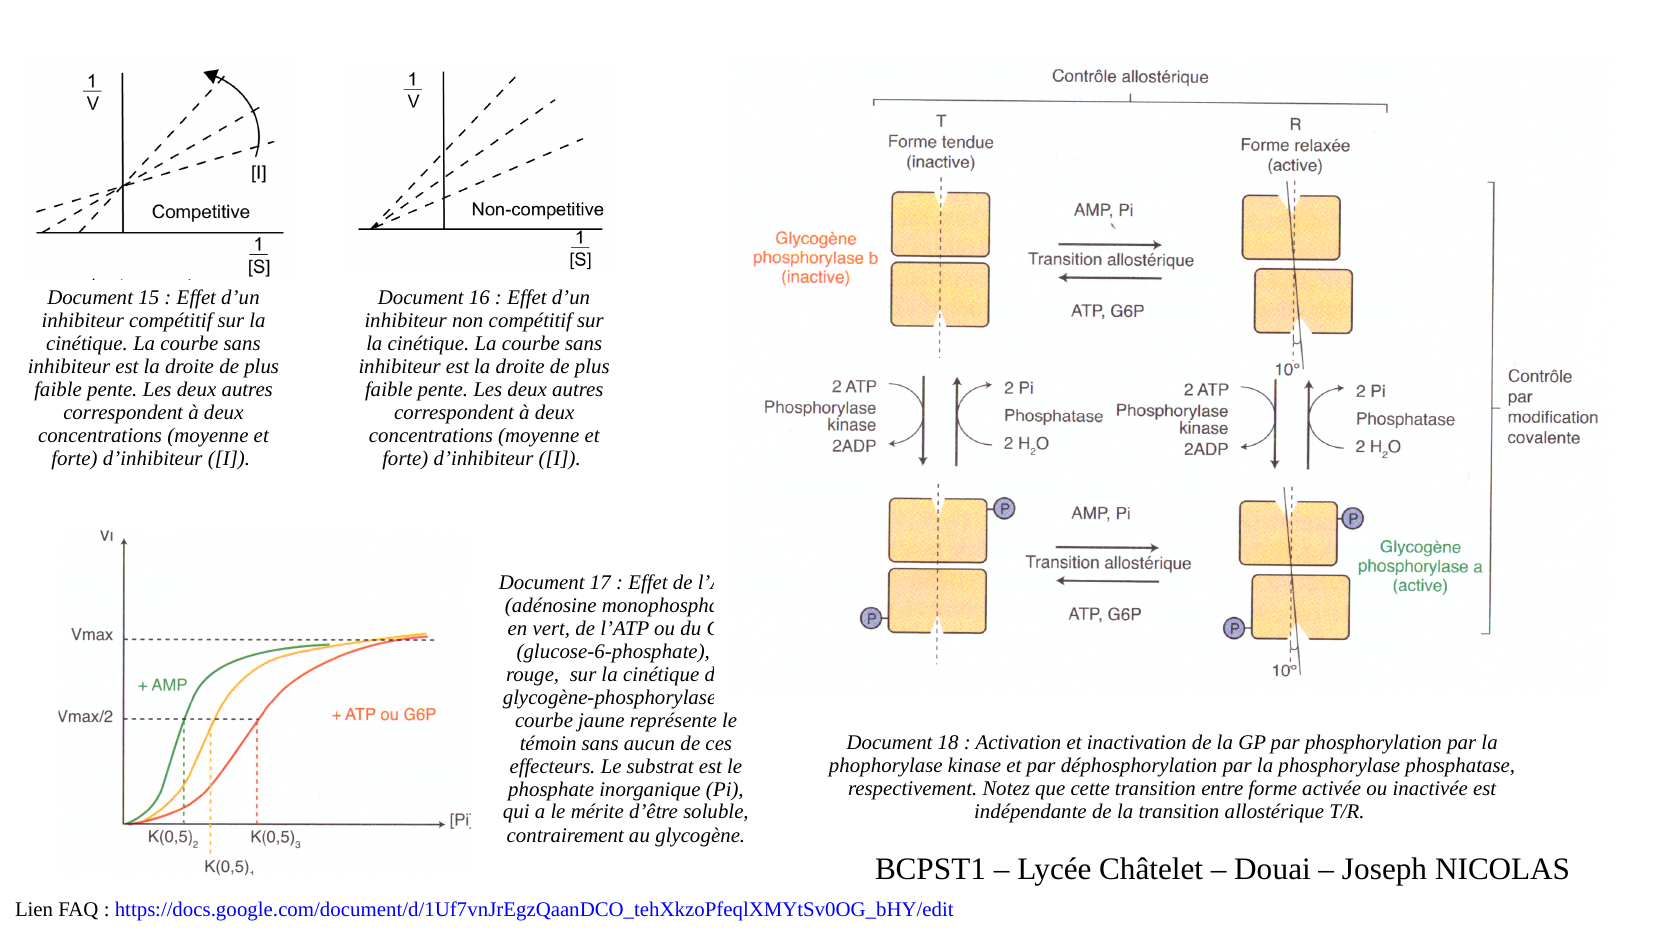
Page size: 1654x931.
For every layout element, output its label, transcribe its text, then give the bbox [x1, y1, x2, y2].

text_box Document 17 : Effet de l’AMP (adénosine monophosphate), en vert, de l’ATP ou du G6P (glucose-6-phosphate), en rouge, sur la cinétique de la glycogène-phosphorylase. La courbe jaune représente le témoin sans aucun de ces effecteurs. Le substrat est le phosphate inorganique (Pi), qui a le mérite d’être soluble, contrairement au glycogène. [496, 543, 756, 875]
picture [22, 59, 296, 280]
text_box Document 16 : Effet d’un inhibiteur non compétitif sur la cinétique. La courbe sans inhibiteur est la droite de plus faible pente. Les deux autres correspondent à deux concentrations (moyenne et forte) d’inhibiteur ([I]). [354, 273, 615, 485]
picture [345, 63, 615, 273]
text_box Document 15 : Effet d’un inhibiteur compétitif sur la cinétique. La courbe sans inhibiteur est la droite de plus faible pente. Les deux autres correspondent à deux concentrations (moyenne et forte) d’inhibiteur ([I]). [23, 280, 284, 491]
picture [714, 42, 1626, 709]
text_box Lien FAQ : https://docs.google.com/document/d/1Uf7vnJrEgzQaanDCO_tehXkzoPfeqlXMYtSv0OG_bHY/edit [0, 897, 993, 931]
picture [47, 519, 482, 886]
text_box BCPST1 – Lycée Châtelet – Douai – Joseph NICOLAS [637, 832, 1571, 905]
text_box Document 18 : Activation et inactivation de la GP par phosphorylation par la phophorylase kinase et par déphosphorylation par la phosphorylase phosphatase, respectivement. Notez que cette transition entre forme activée ou inactivée est indépendante de la transition allostérique T/R. [814, 721, 1530, 833]
